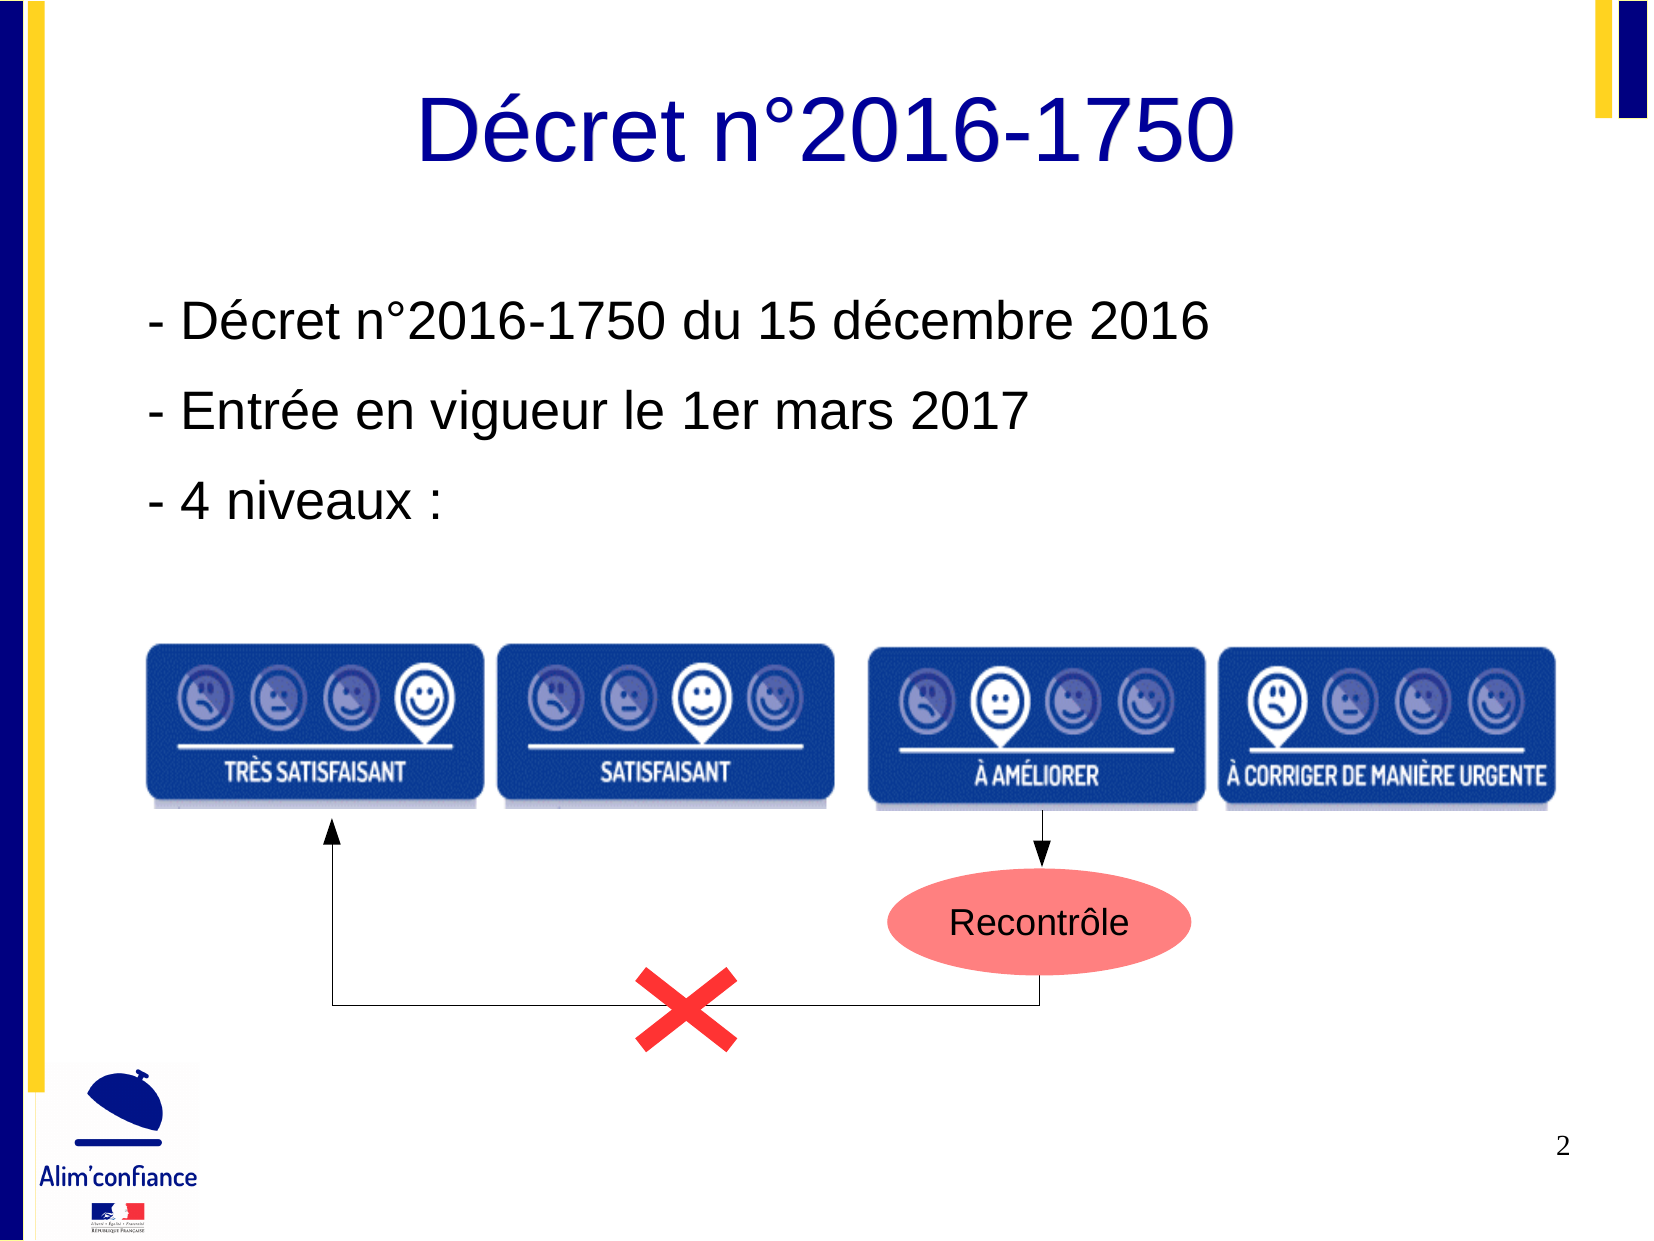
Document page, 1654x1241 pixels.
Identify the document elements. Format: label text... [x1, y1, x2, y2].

title Décret n°2016-1750 [82, 25, 1571, 233]
text_box [27, 1, 45, 1093]
picture [135, 631, 838, 809]
list - Décret n°2016-1750 du 15 décembre 2016 - Entrée en vigueur le 1er mars 2017 - 4 niveaux : [147, 290, 1571, 1010]
picture [865, 640, 1561, 811]
text_box [1618, 0, 1648, 119]
text_box [1595, 0, 1613, 119]
text_box [0, 0, 24, 1241]
text_box Recontrôle [887, 868, 1192, 976]
picture [35, 1062, 200, 1241]
